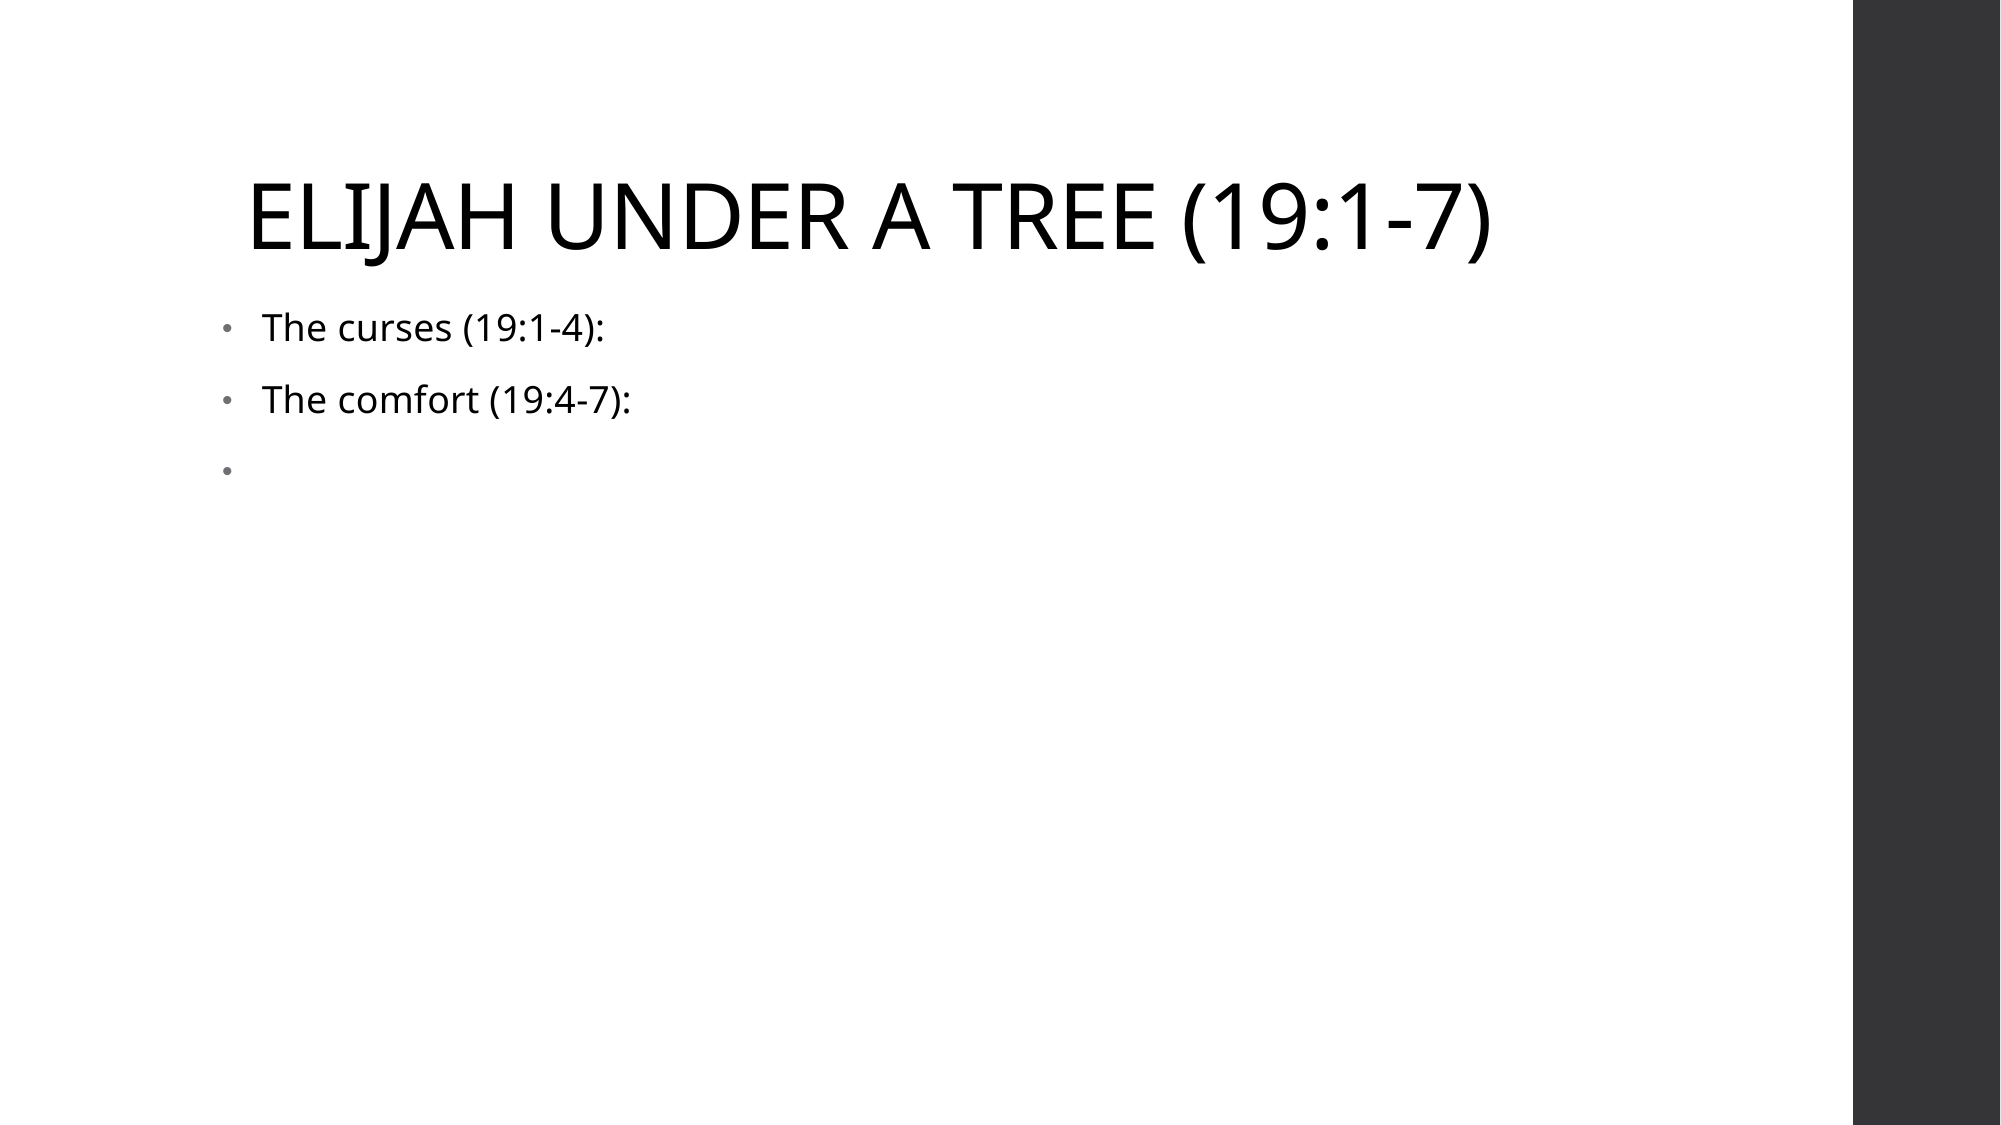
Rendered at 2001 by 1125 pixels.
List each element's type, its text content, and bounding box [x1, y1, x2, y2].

list The curses (19:1-4): The comfort (19:4-7): [206, 299, 1617, 1014]
title ELIJAH UNDER A TREE (19:1-7) [206, 60, 1797, 278]
